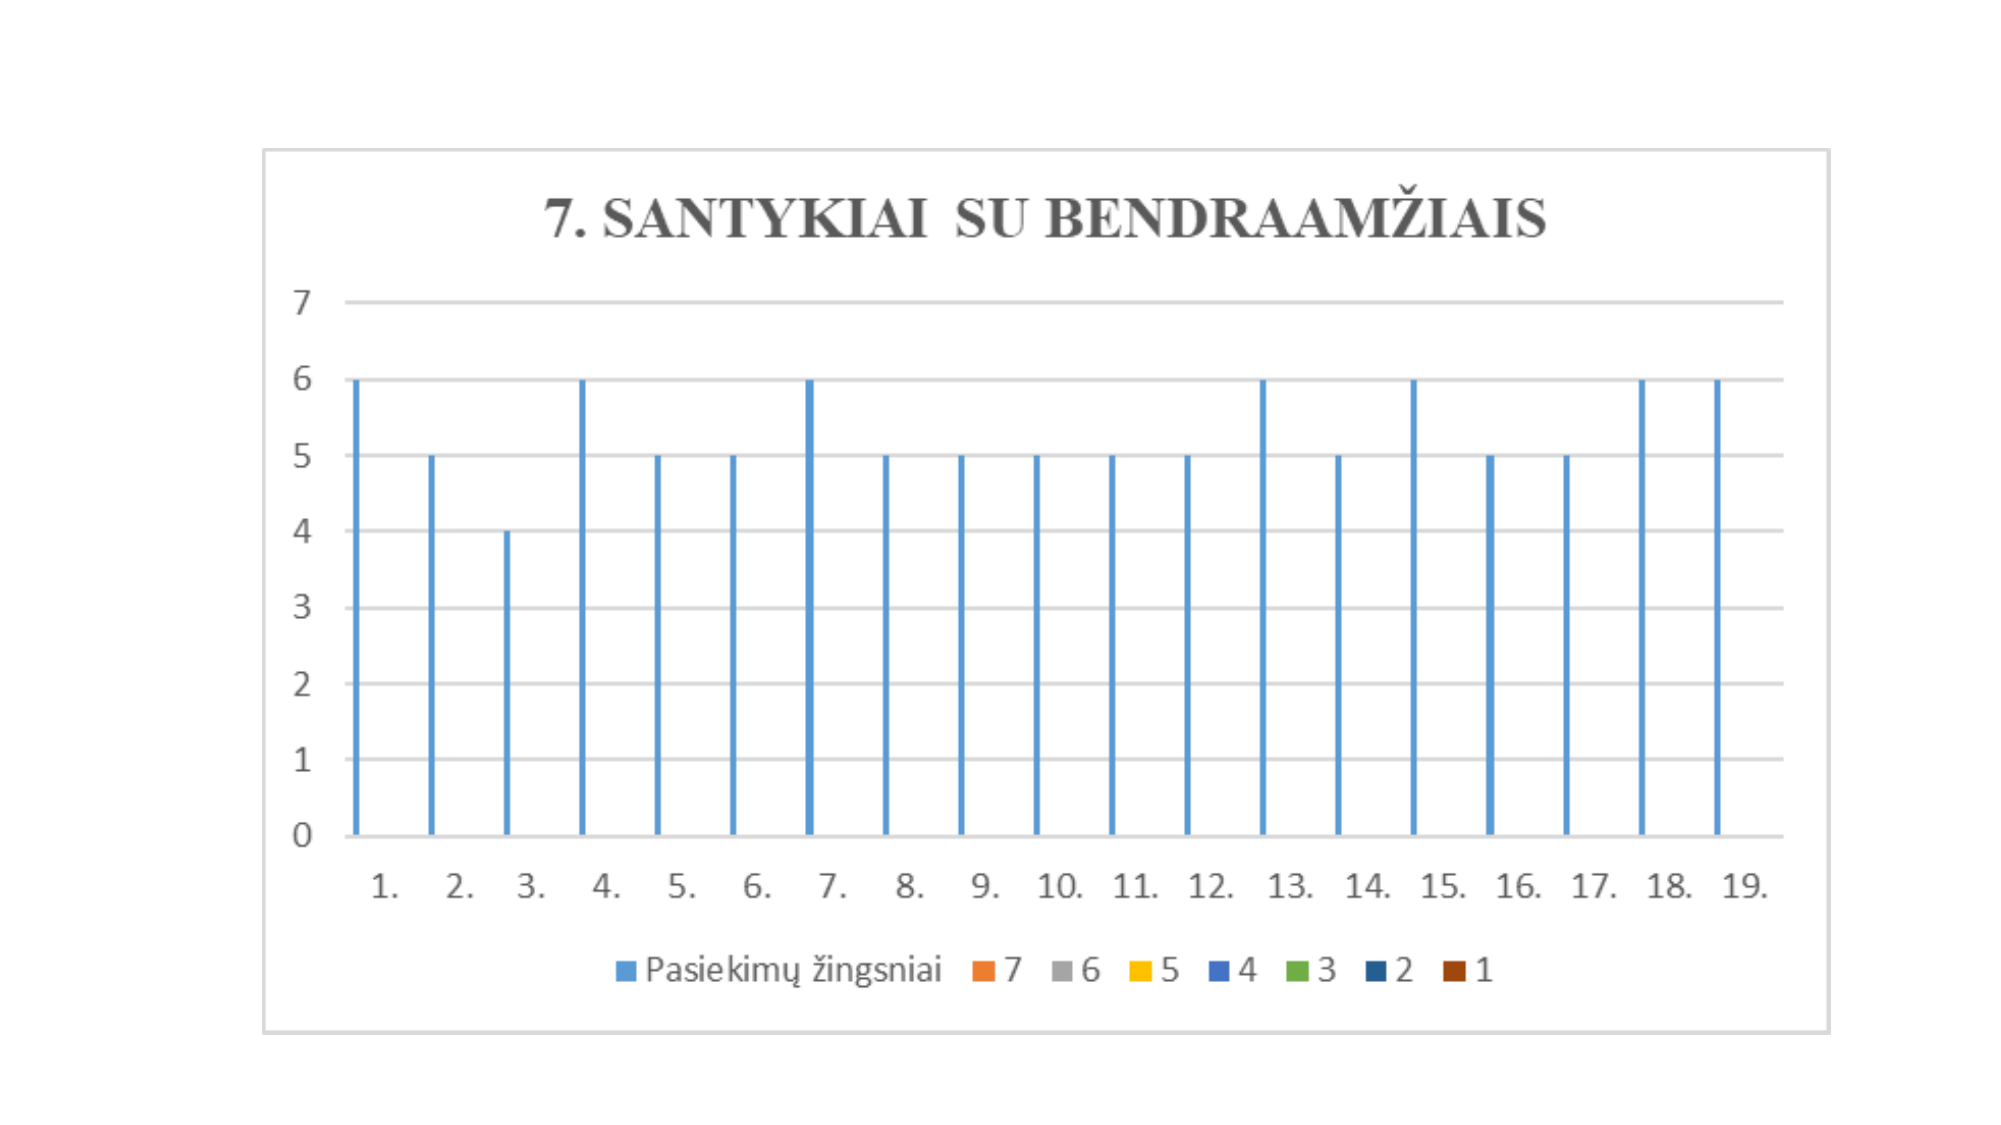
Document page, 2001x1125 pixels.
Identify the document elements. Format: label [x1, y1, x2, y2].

picture [262, 149, 1831, 1035]
